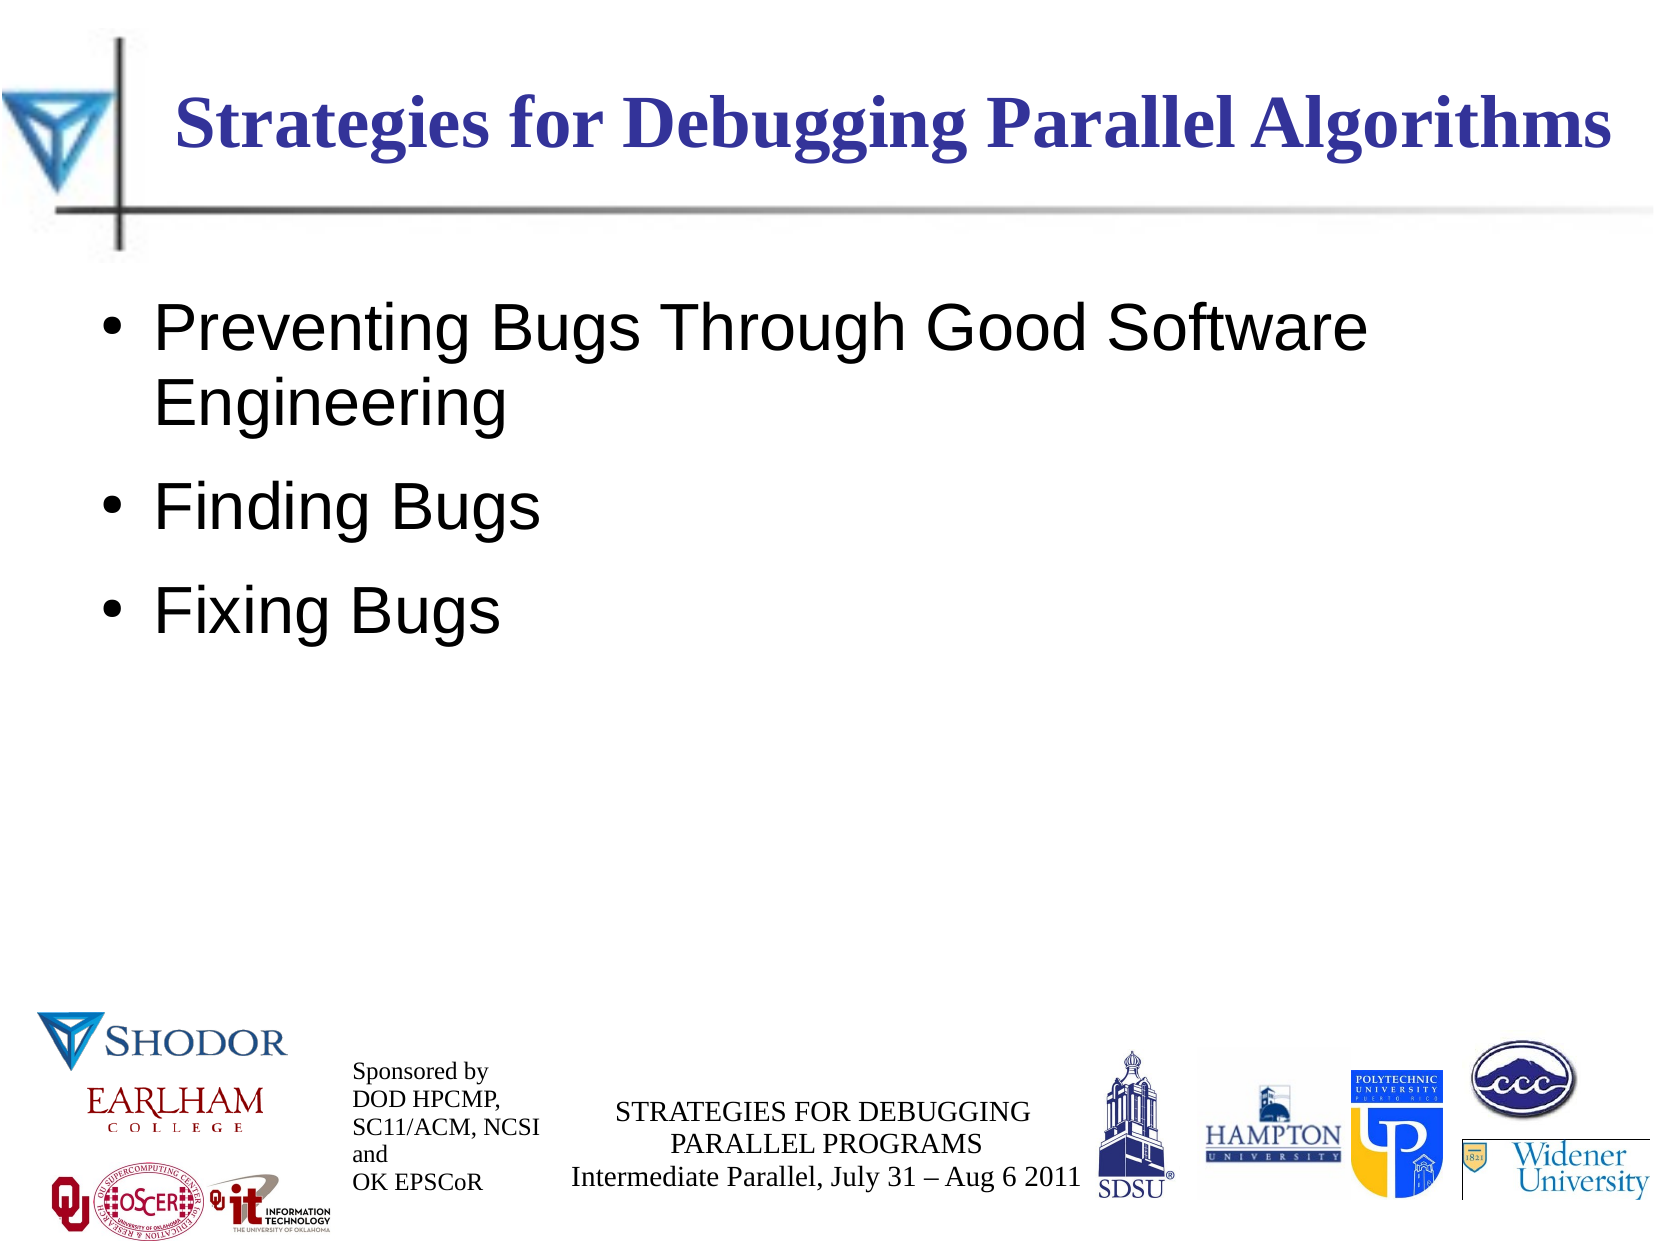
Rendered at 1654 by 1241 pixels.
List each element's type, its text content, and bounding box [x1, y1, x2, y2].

text_box STRATEGIES FOR DEBUGGING PARALLEL PROGRAMS Intermediate Parallel, July 31 – Aug 6 2011 [0, 1088, 1197, 1201]
picture [1197, 1094, 1351, 1201]
title Strategies for Debugging Parallel Algorithms [150, 0, 1639, 245]
picture [2, 28, 1654, 263]
picture [50, 1201, 90, 1233]
list Preventing Bugs Through Good Software Engineering Finding Bugs Fixing Bugs [82, 290, 1571, 1094]
text_box STRATEGIES FOR DEBUGGING PARALLEL PROGRAMS Intermediate Parallel, July 31 – Aug 6 2011 [1351, 1088, 1654, 1201]
picture [37, 1012, 82, 1071]
picture [75, 1031, 82, 1053]
picture [1571, 1030, 1581, 1088]
picture [93, 1201, 338, 1241]
